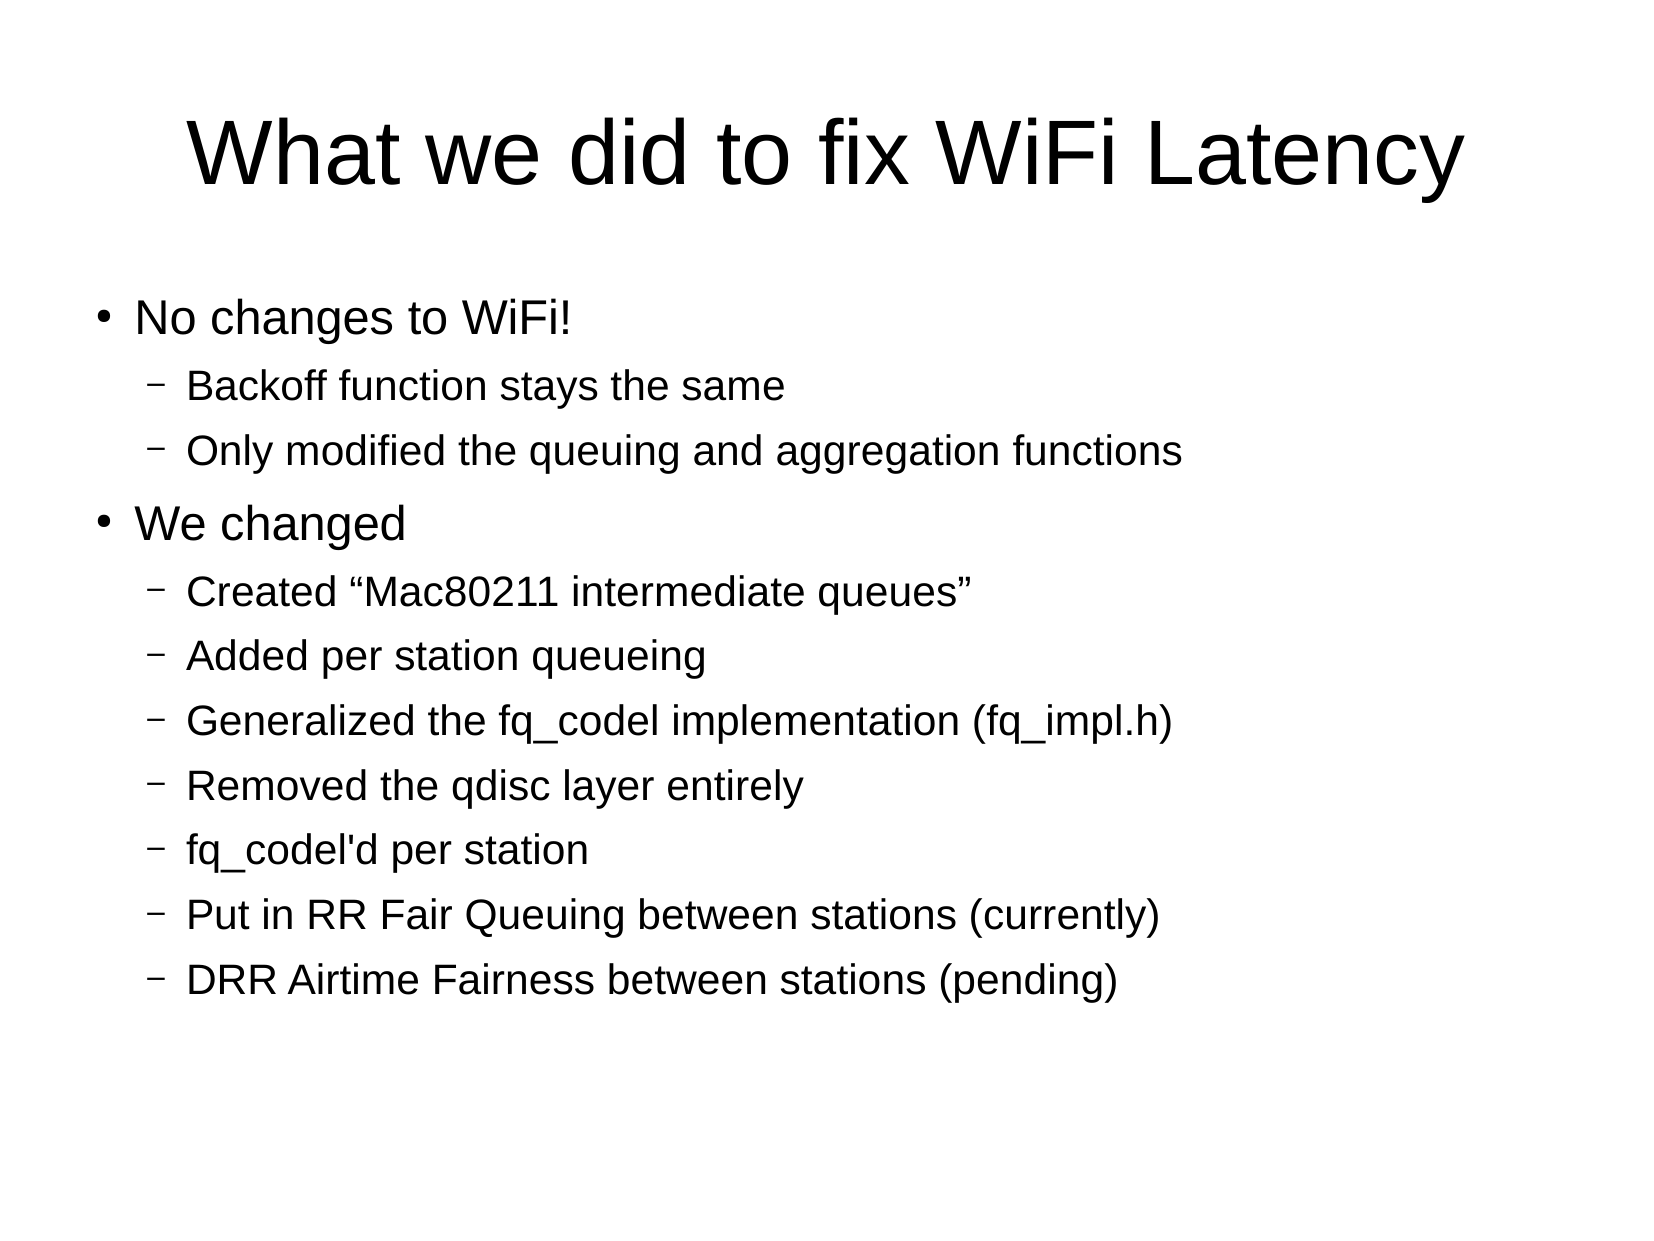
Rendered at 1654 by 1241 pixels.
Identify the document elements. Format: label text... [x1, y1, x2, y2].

title What we did to fix WiFi Latency [82, 49, 1571, 257]
list No changes to WiFi! Backoff function stays the same Only modified the queuing and aggregation functions We changed Created “Mac80211 intermediate queues” Added per station queueing Generalized the fq_codel implementation (fq_impl.h) Removed the qdisc layer entirely fq_codel'd per station Put in RR Fair Queuing between stations (currently) DRR Airtime Fairness between stations (pending) [82, 290, 1571, 1010]
